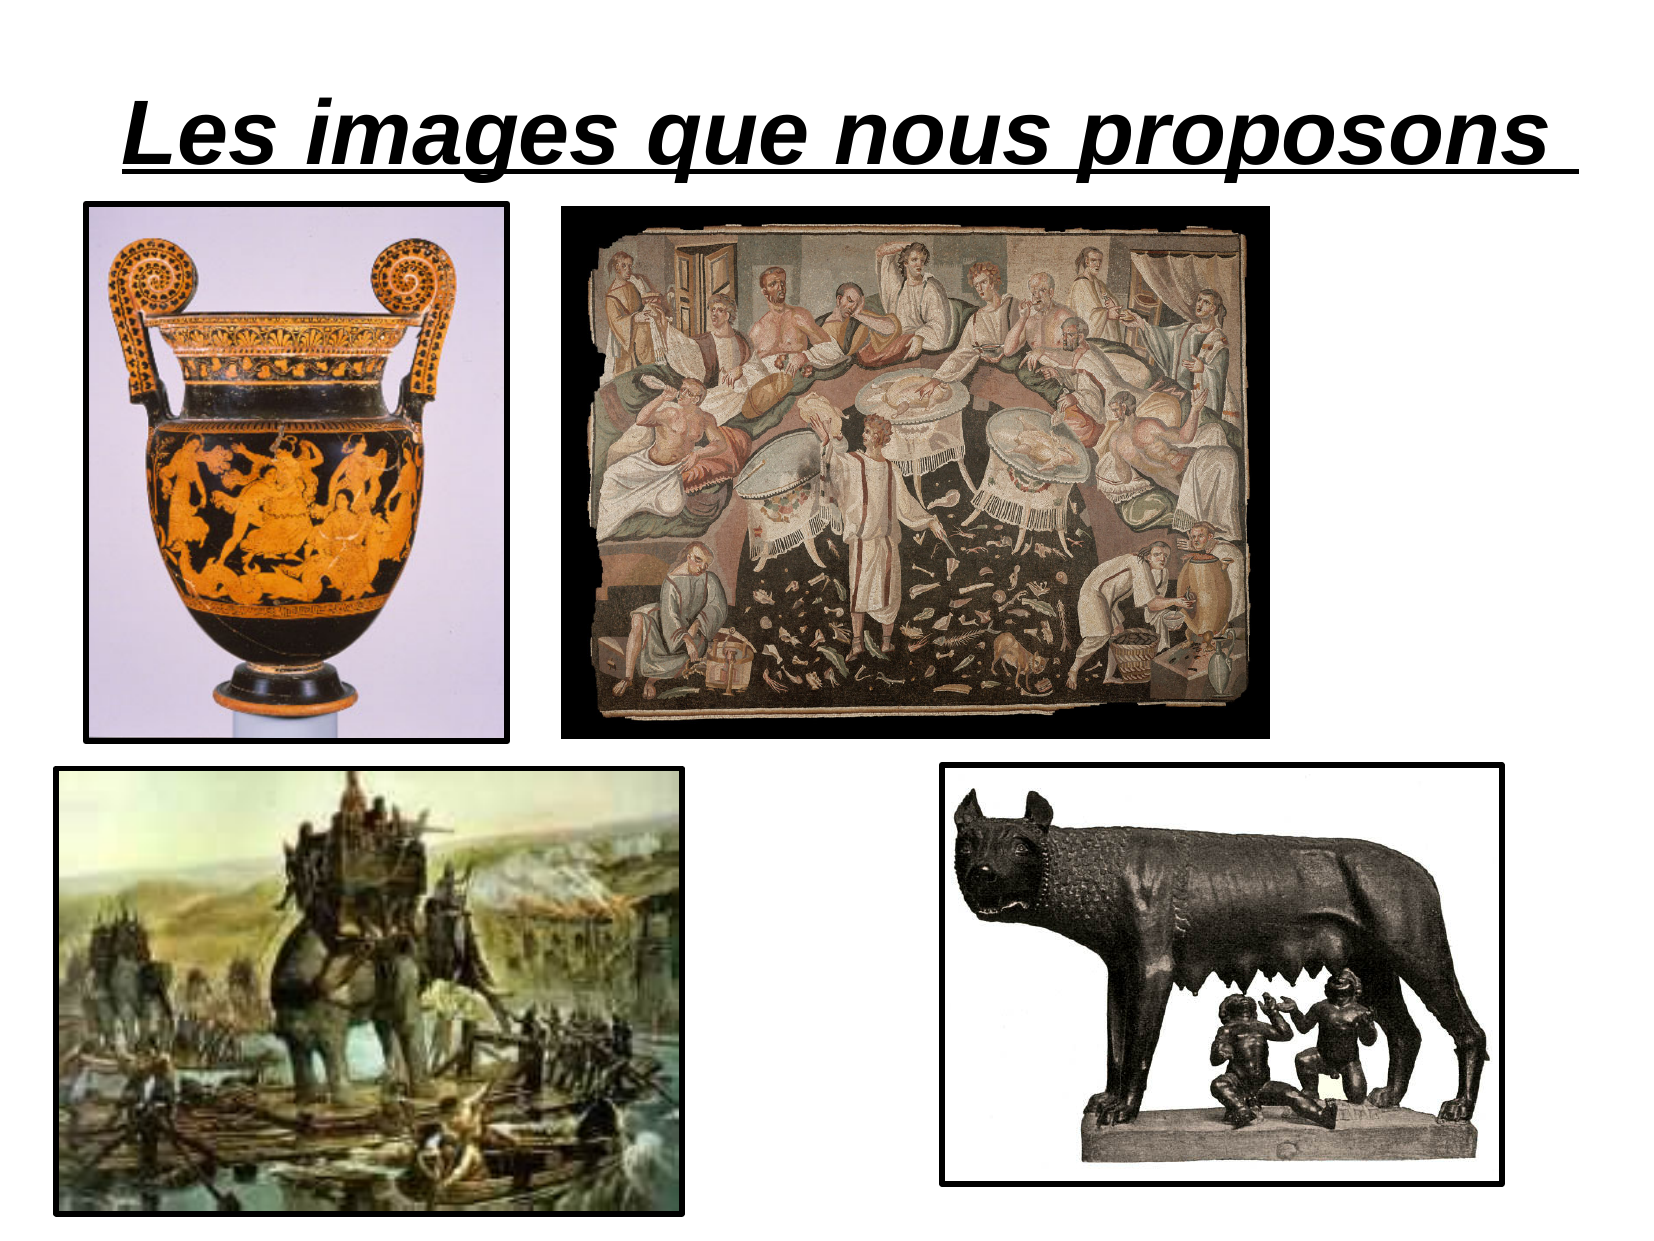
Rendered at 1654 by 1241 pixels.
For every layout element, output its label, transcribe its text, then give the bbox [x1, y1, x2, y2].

title Les images que nous proposons [106, 29, 1595, 237]
picture [59, 771, 680, 1211]
picture [944, 767, 1499, 1182]
picture [88, 206, 505, 739]
picture [561, 206, 1270, 739]
